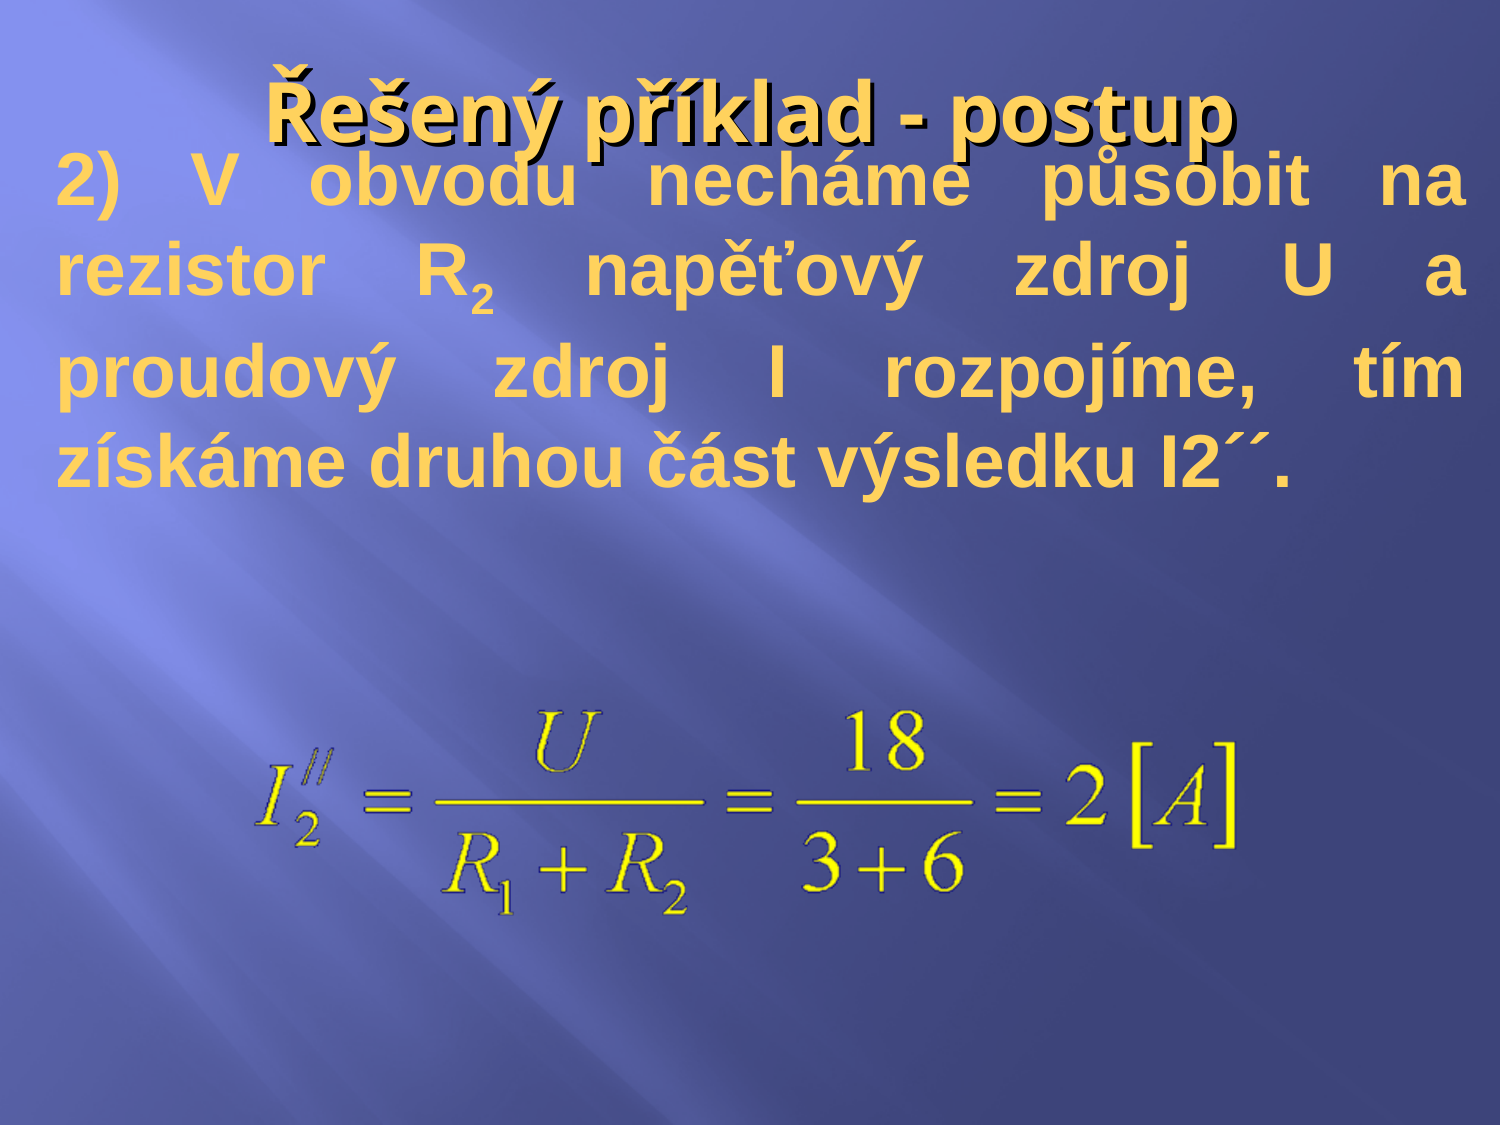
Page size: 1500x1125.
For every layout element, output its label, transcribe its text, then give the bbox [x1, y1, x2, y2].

picture [0, 0, 1500, 1125]
text_box 2) V obvodu necháme působit na rezistor R2 napěťový zdroj U a proudový zdroj I rozpojíme, tím získáme druhou část výsledku I2´´. [41, 172, 1483, 551]
title Řešený příklad - postup [75, 45, 1426, 172]
